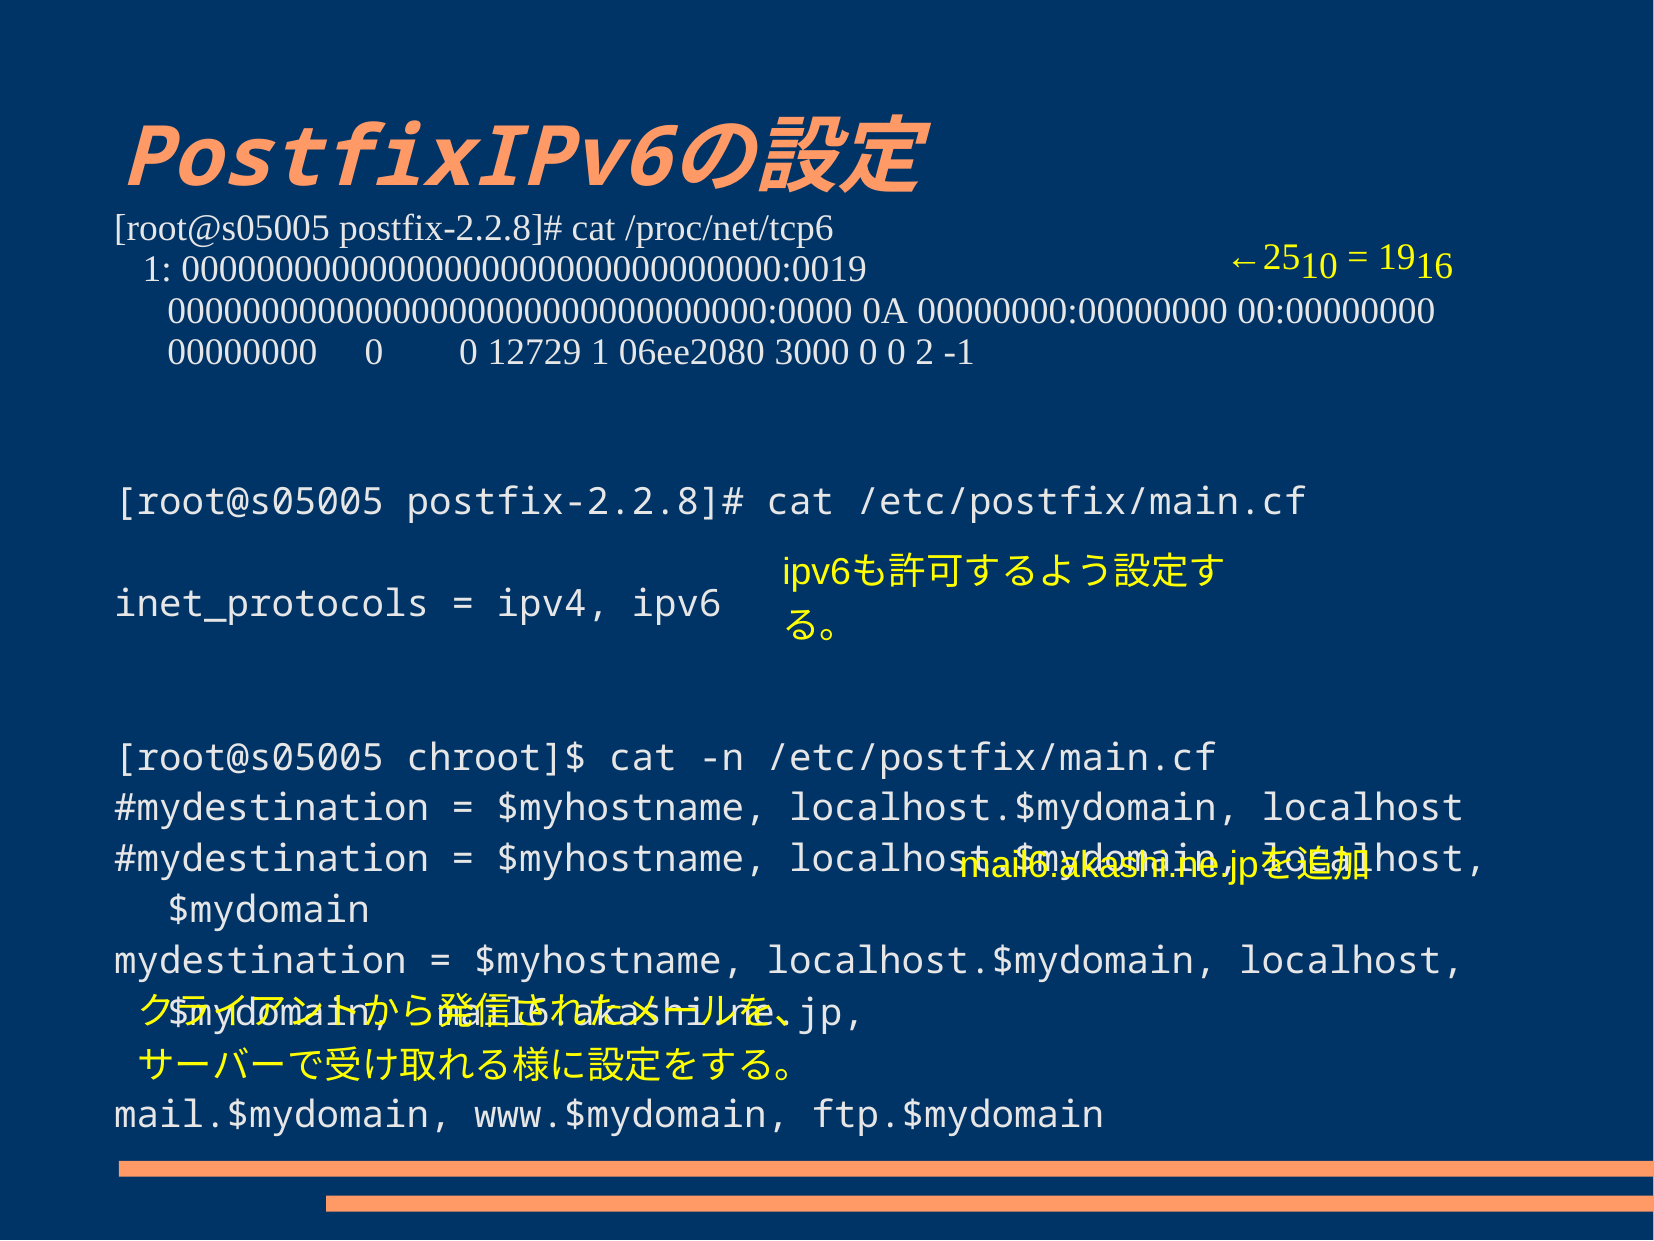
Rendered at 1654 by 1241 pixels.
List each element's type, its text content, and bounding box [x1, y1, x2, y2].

text_box ←2510 = 1916 [1210, 229, 1565, 296]
text_box ipv6も許可するよう設定する。 [767, 533, 1300, 591]
text_box クライアントから発信されたメールを、サーバーで受け取れる様に設定をする。 [122, 973, 891, 1063]
list [root@s05005 postfix-2.2.8]# cat /proc/net/tcp6 1: 00000000000000000000000000000000:0019 00000000000000000000000000000000:0000 0A 00000000:00000000 00:00000000 00000000 0 0 12729 1 06ee2080 3000 0 0 2 -1 [root@s05005 postfix-2.2.8]# cat /etc/postfix/main.cf inet_protocols = ipv4, ipv6 [root@s05005 chroot]$ cat -n /etc/postfix/main.cf #mydestination = $myhostname, localhost.$mydomain, localhost #mydestination = $myhostname, localhost.$mydomain, localhost, $mydomain mydestination = $myhostname, localhost.$mydomain, localhost, $mydomain, mail6.akashi.ne.jp, mail.$mydomain, www.$mydomain, ftp.$mydomain [96, 206, 1536, 1157]
title PostfixIPv6の設定 [121, 46, 1534, 206]
text_box mail6.akashi.ne.jpを追加 [944, 826, 1418, 884]
